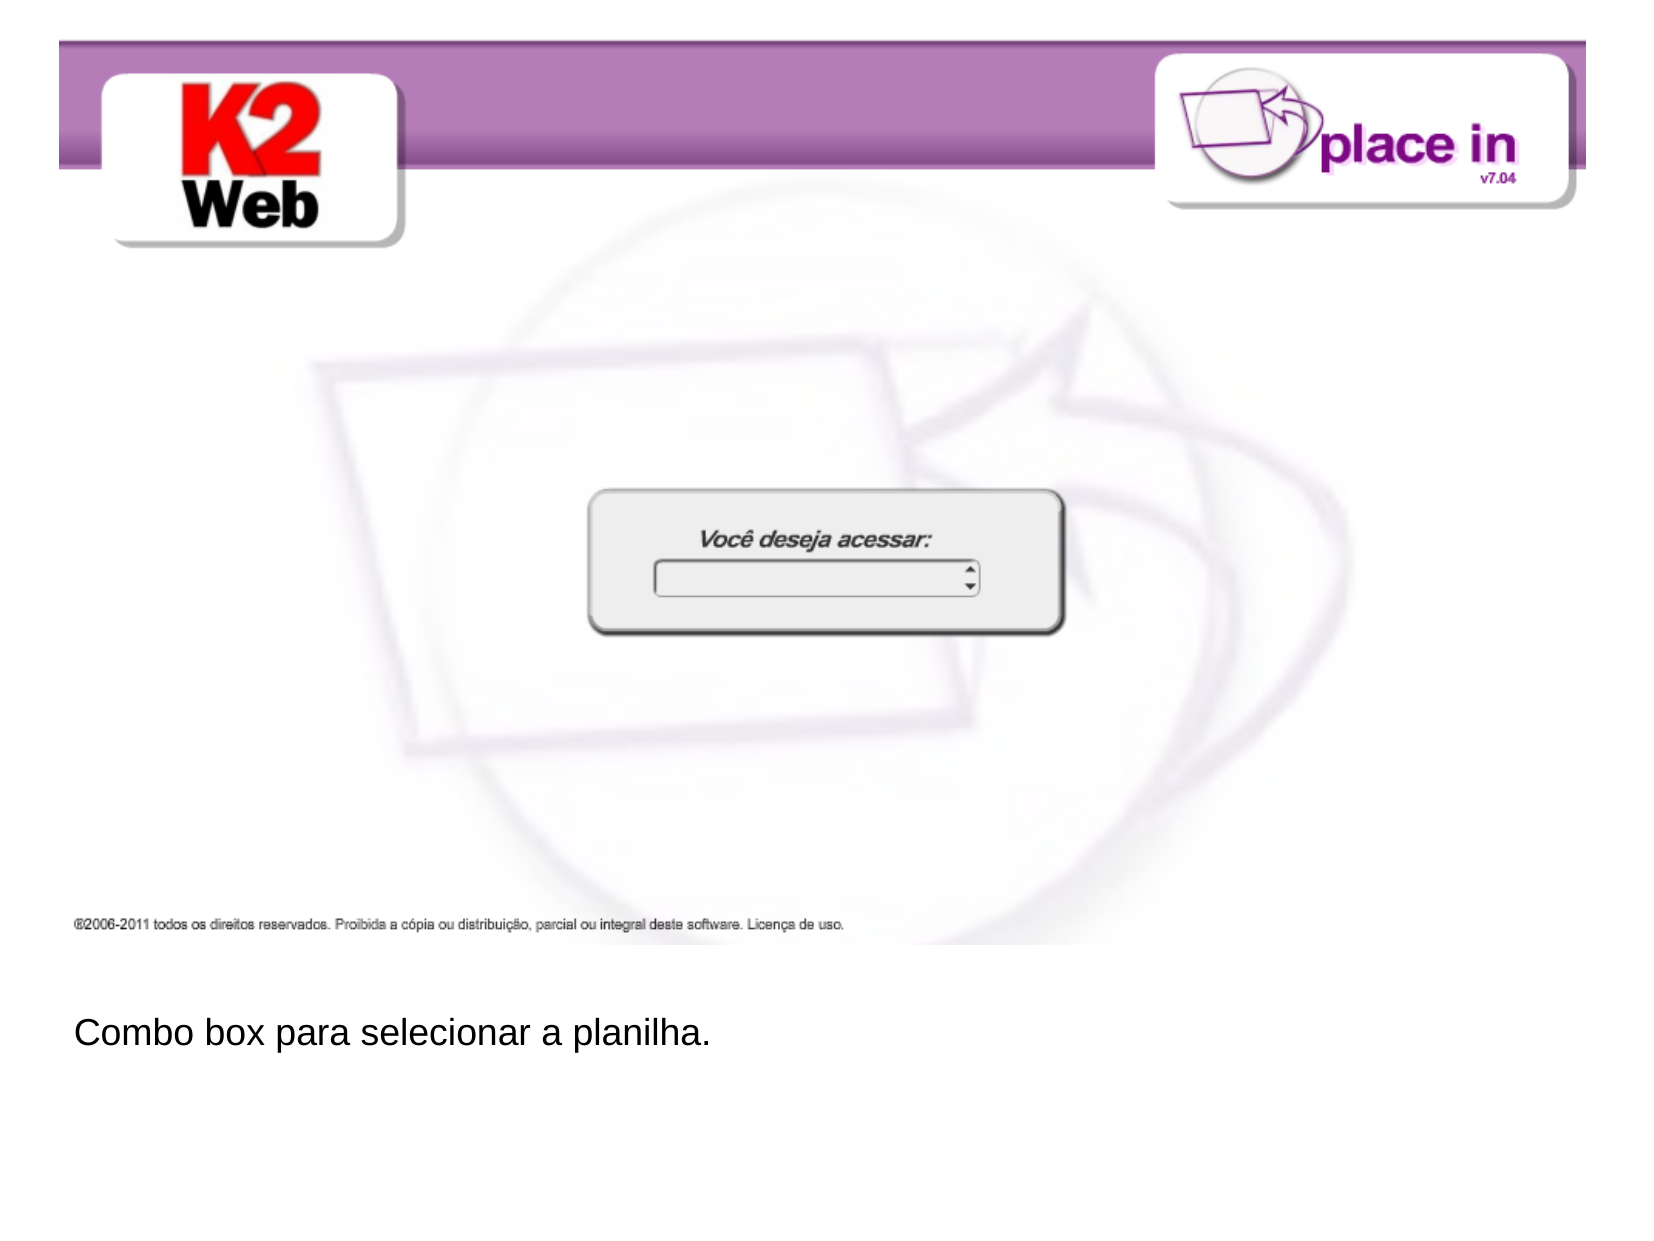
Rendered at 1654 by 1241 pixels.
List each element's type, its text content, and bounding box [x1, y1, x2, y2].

text_box Combo box para selecionar a planilha. [59, 1003, 1595, 1063]
picture [59, 29, 1586, 945]
